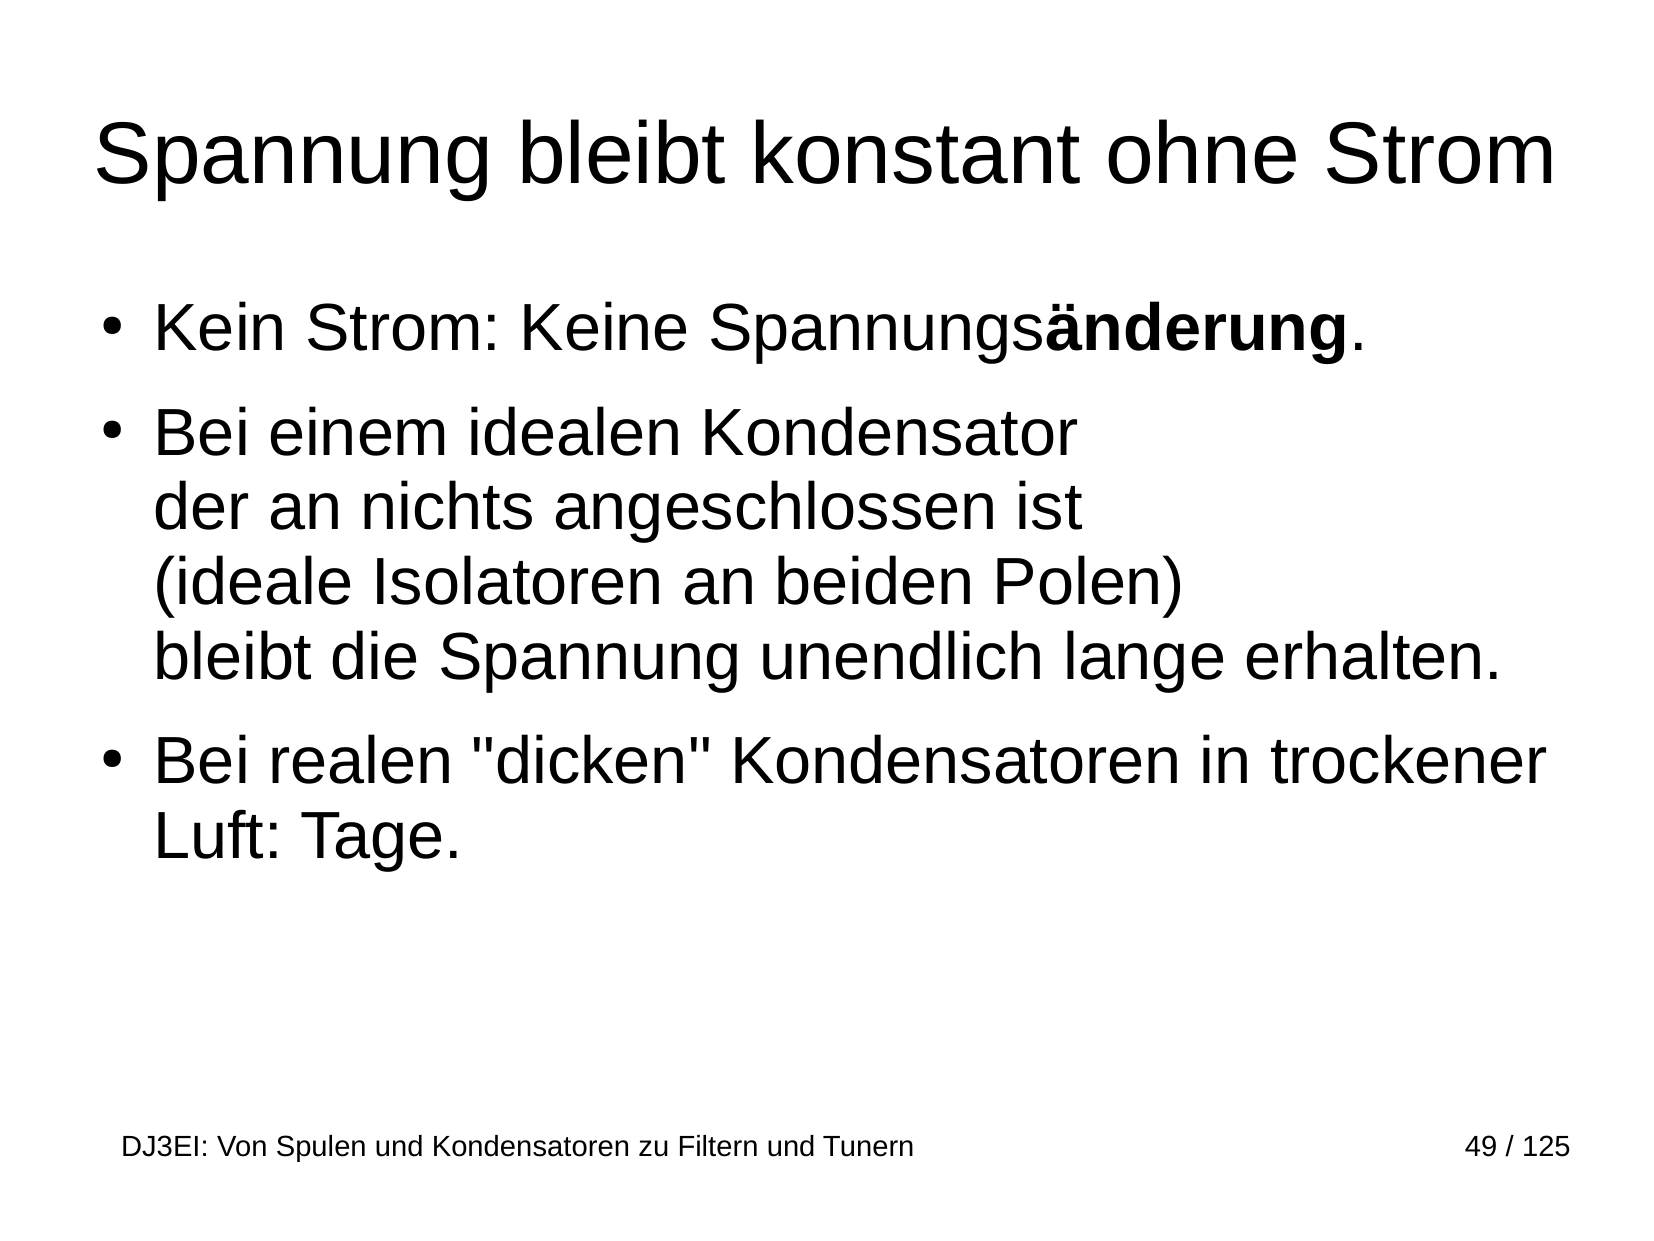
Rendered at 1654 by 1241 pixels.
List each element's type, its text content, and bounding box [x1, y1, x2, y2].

title Spannung bleibt konstant ohne Strom [82, 49, 1571, 257]
list Kein Strom: Keine Spannungsänderung. Bei einem idealen Kondensator der an nichts angeschlossen ist (ideale Isolatoren an beiden Polen) bleibt die Spannung unendlich lange erhalten. Bei realen "dicken" Kondensatoren in trockener Luft: Tage. [82, 290, 1571, 1111]
